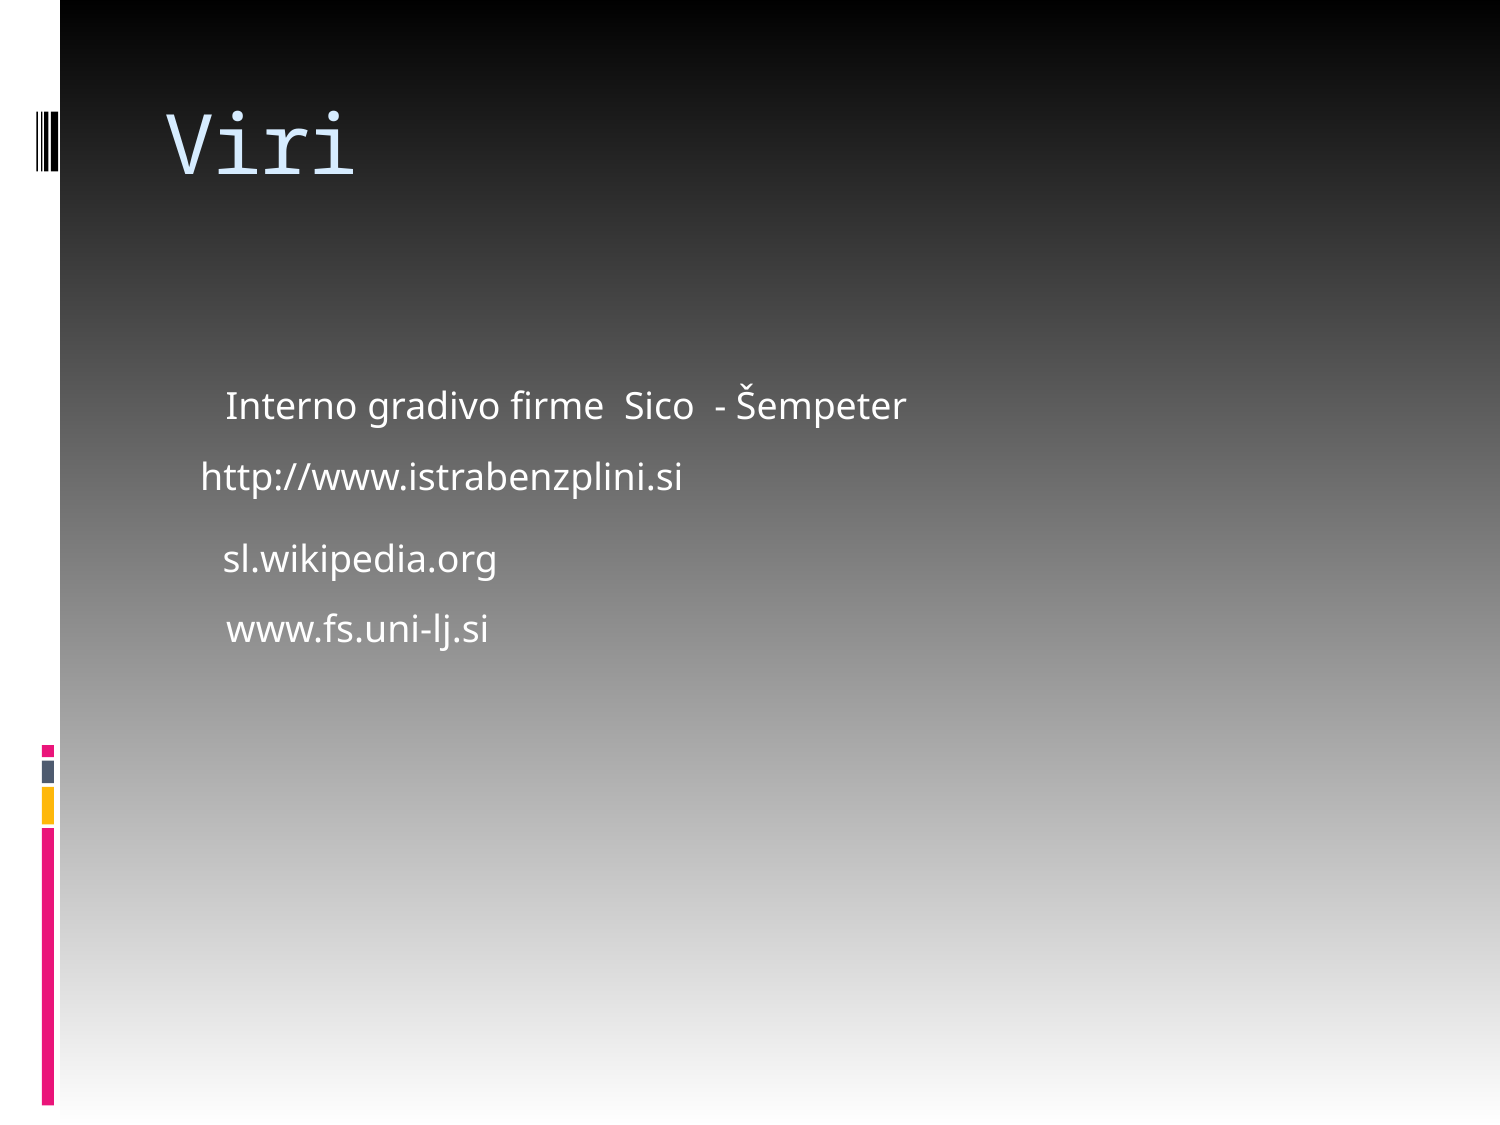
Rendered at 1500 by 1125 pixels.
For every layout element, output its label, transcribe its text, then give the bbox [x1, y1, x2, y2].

text_box http://www.istrabenzplini.si [185, 445, 699, 506]
text_box Interno gradivo firme Sico - Šempeter [210, 374, 1454, 480]
title Viri [150, 83, 1425, 234]
text_box www.fs.uni-lj.si [211, 597, 505, 658]
text_box sl.wikipedia.org [207, 527, 513, 588]
